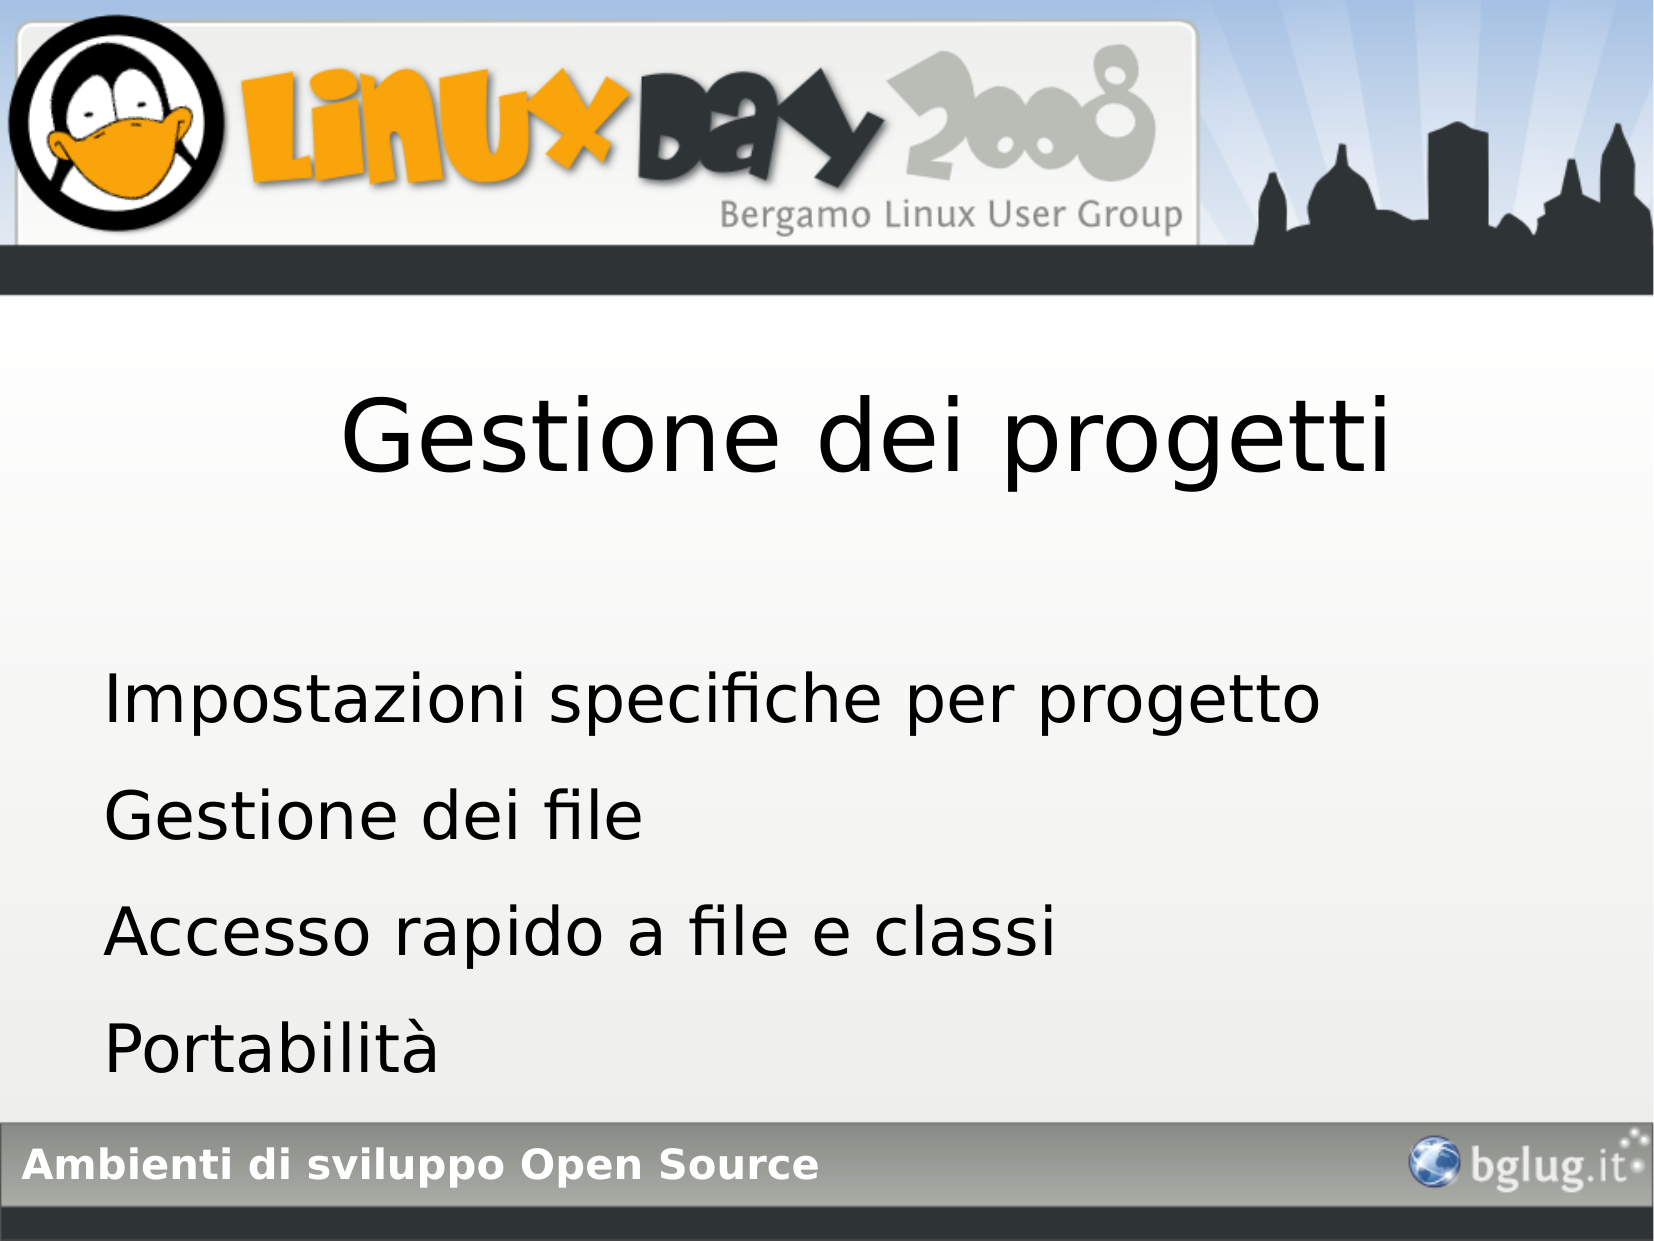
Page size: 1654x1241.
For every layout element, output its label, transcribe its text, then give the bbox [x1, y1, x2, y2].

text_box Gestione dei progetti [324, 370, 1279, 498]
text_box Impostazioni specifiche per progetto Gestione dei file Accesso rapido a file e classi Portabilità [88, 614, 1565, 1041]
text_box Ambienti di sviluppo Open Source [6, 1133, 719, 1196]
picture [0, 0, 1654, 1241]
